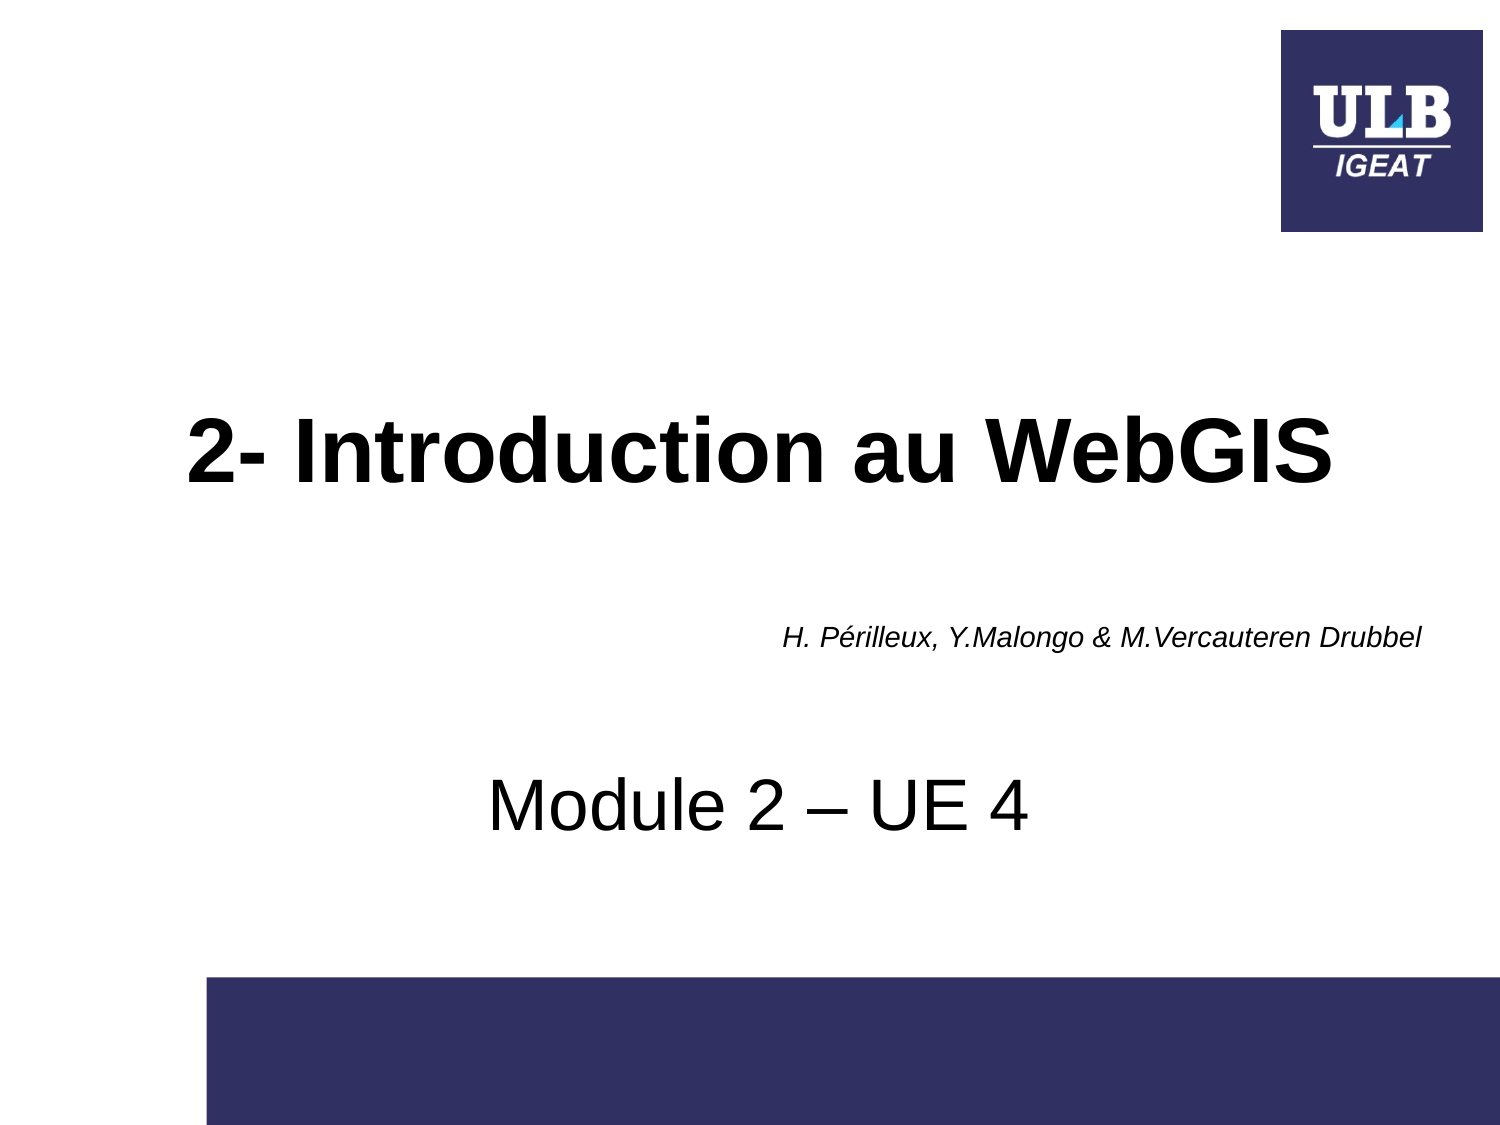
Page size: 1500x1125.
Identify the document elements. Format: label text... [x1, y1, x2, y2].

picture [1281, 30, 1483, 232]
text_box Module 2 – UE 4 [403, 669, 1136, 869]
text_box 2- Introduction au WebGIS [163, 375, 1359, 516]
text_box H. Périlleux, Y.Malongo & M.Vercauteren Drubbel [181, 603, 1438, 669]
